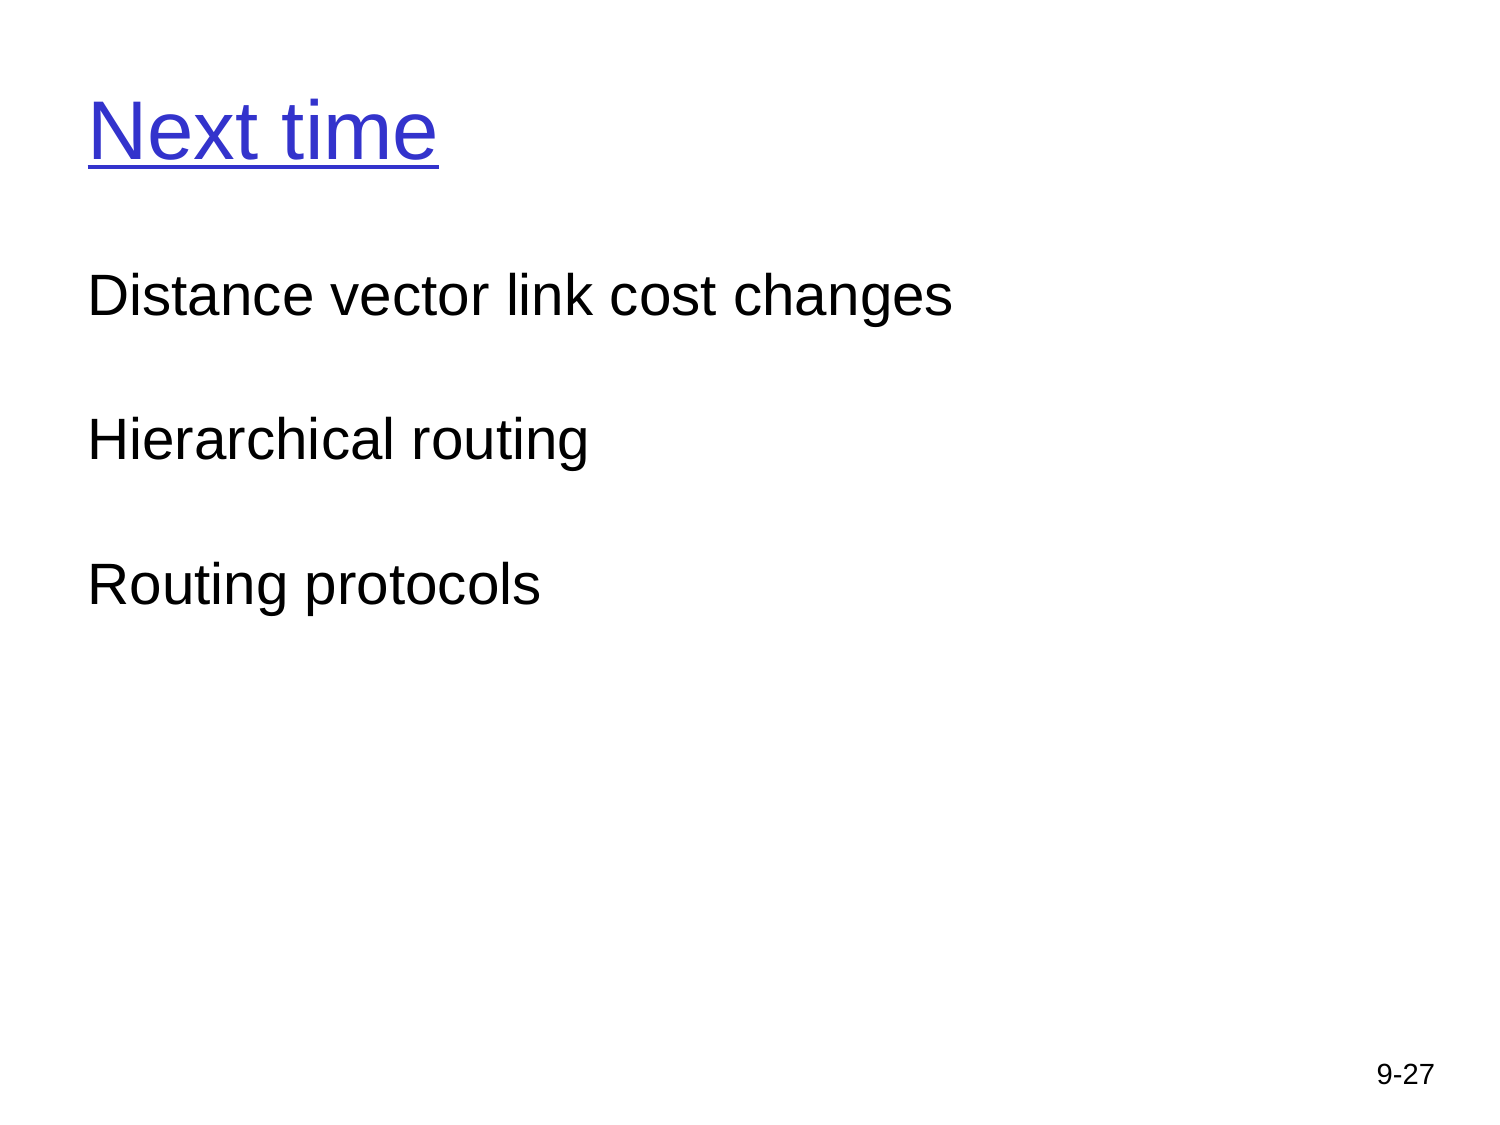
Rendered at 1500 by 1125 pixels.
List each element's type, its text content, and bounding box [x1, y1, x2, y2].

list Distance vector link cost changes Hierarchical routing Routing protocols [87, 262, 1363, 1026]
title Next time [87, 23, 1363, 239]
